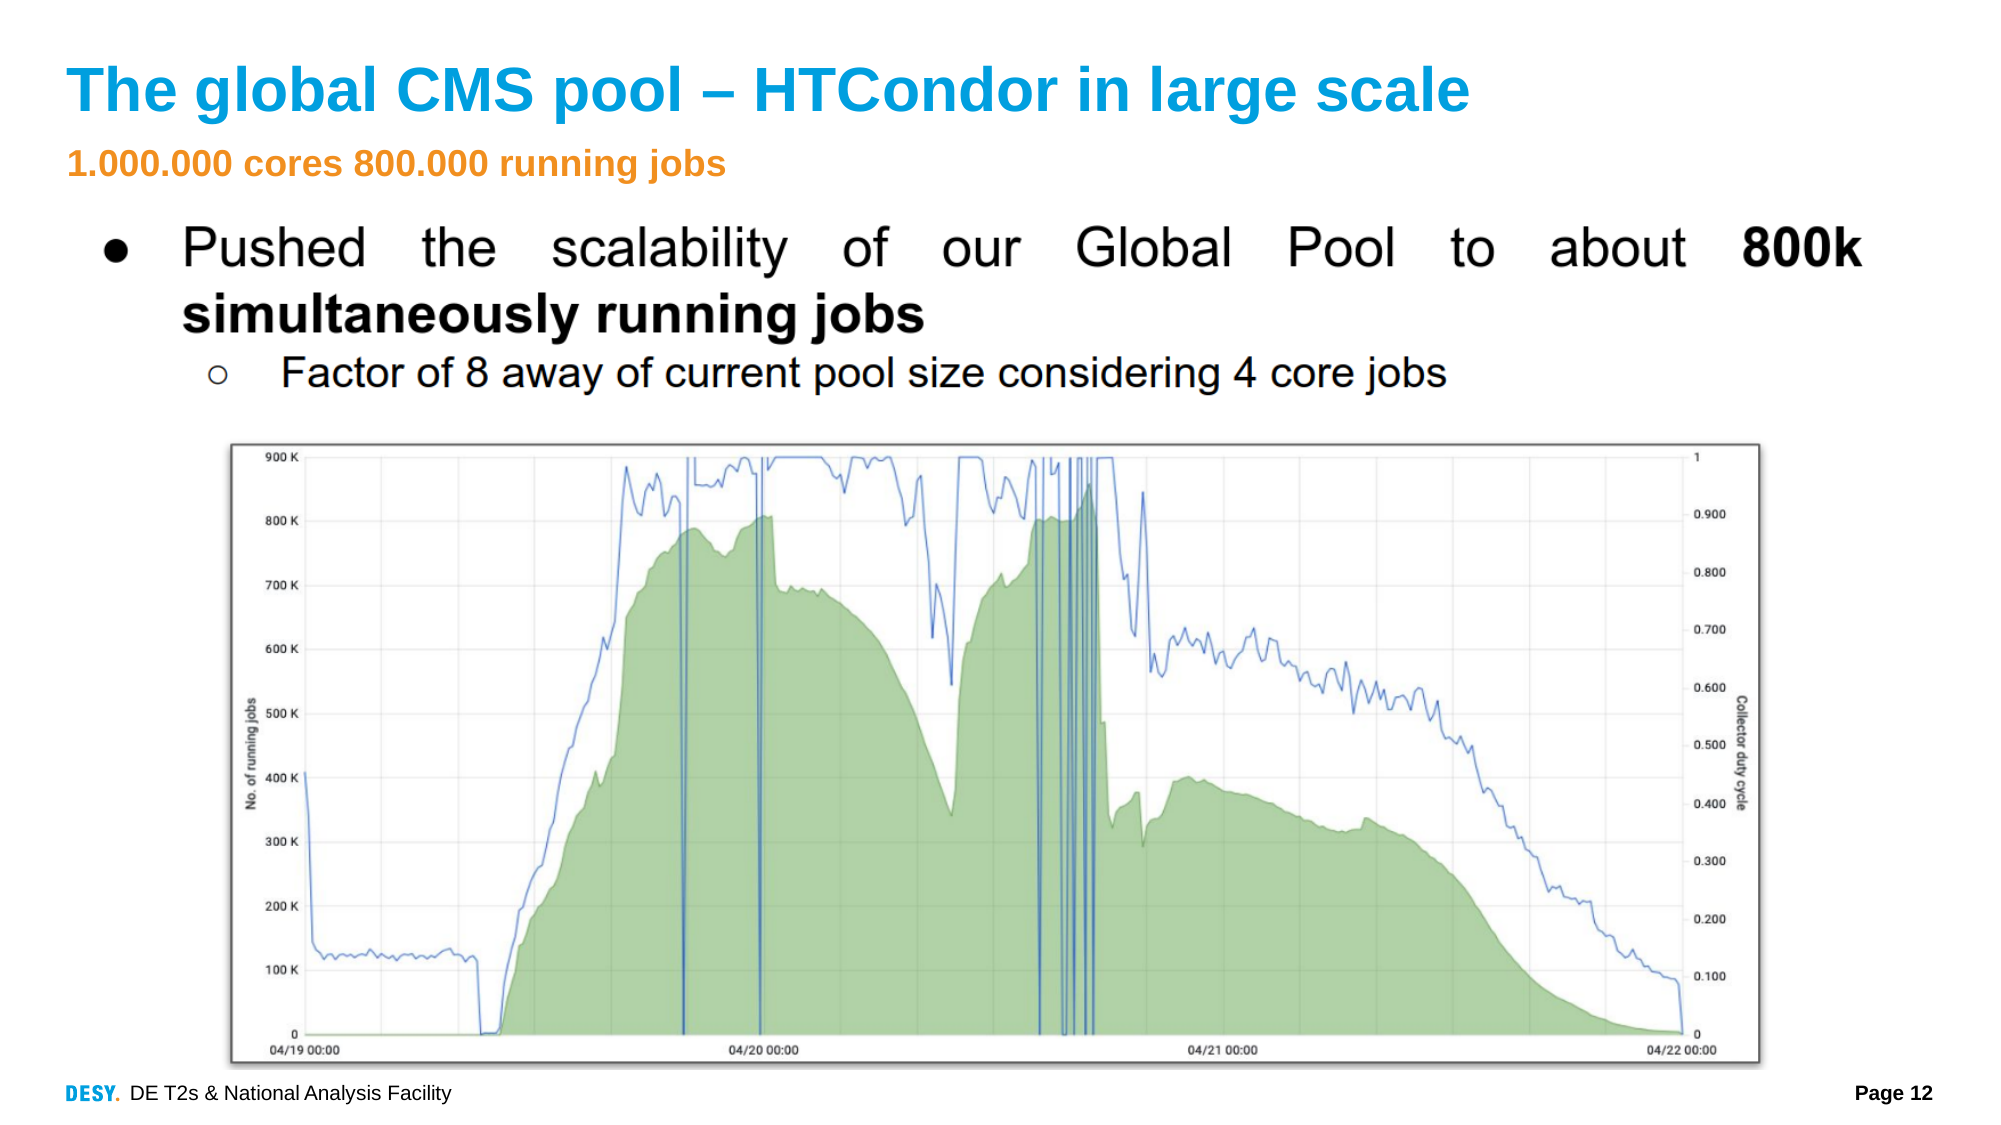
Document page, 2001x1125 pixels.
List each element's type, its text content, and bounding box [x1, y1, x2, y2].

footer DE T2s & National Analysis Facility [129, 1079, 1762, 1111]
title The global CMS pool – HTCondor in large scale [66, 57, 1933, 132]
picture [88, 195, 1889, 1070]
list 1.000.000 cores 800.000 running jobs [66, 134, 1933, 197]
